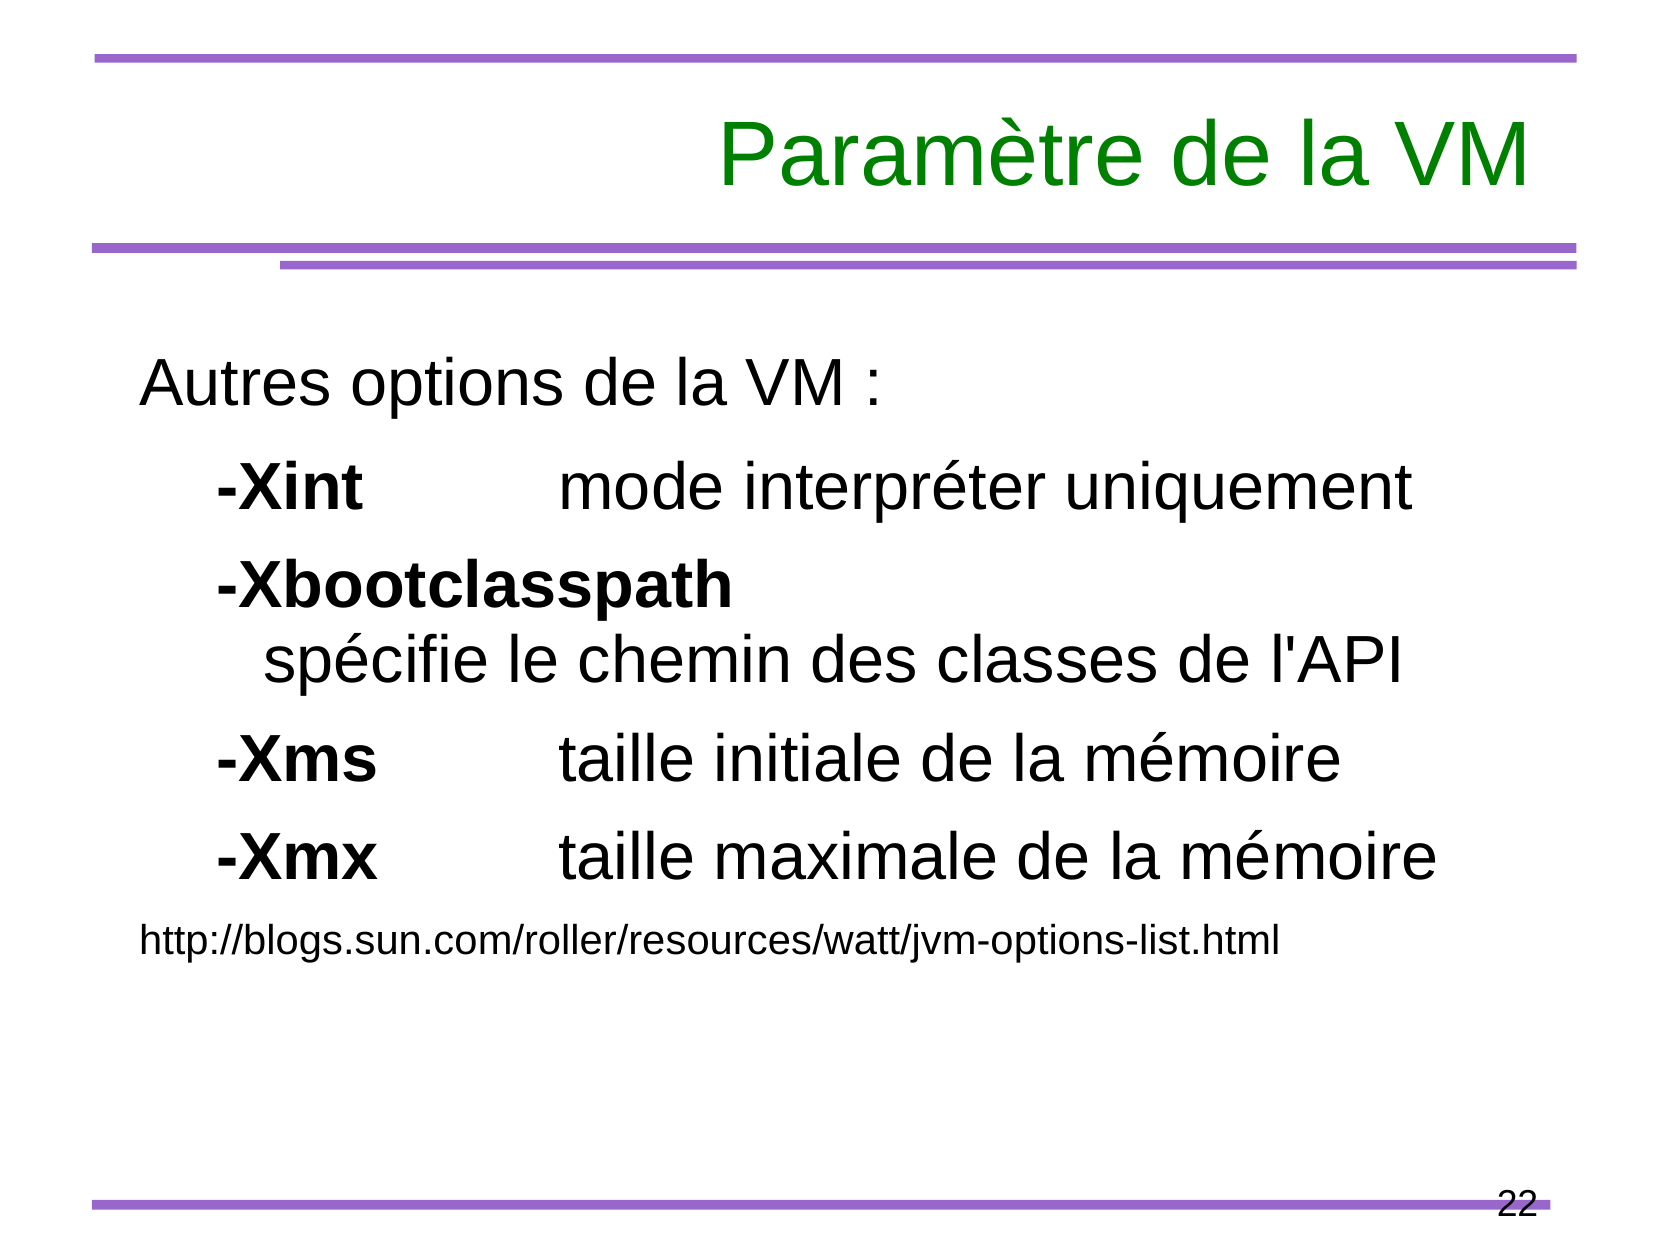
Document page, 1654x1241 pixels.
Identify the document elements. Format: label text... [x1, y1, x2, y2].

title Paramètre de la VM [121, 49, 1534, 257]
list Autres options de la VM : -Xint mode interpréter uniquement -Xbootclasspath spécifie le chemin des classes de l'API -Xms taille initiale de la mémoire -Xmx taille maximale de la mémoire http://blogs.sun.com/roller/resources/watt/jvm-options-list.html [121, 344, 1534, 1139]
